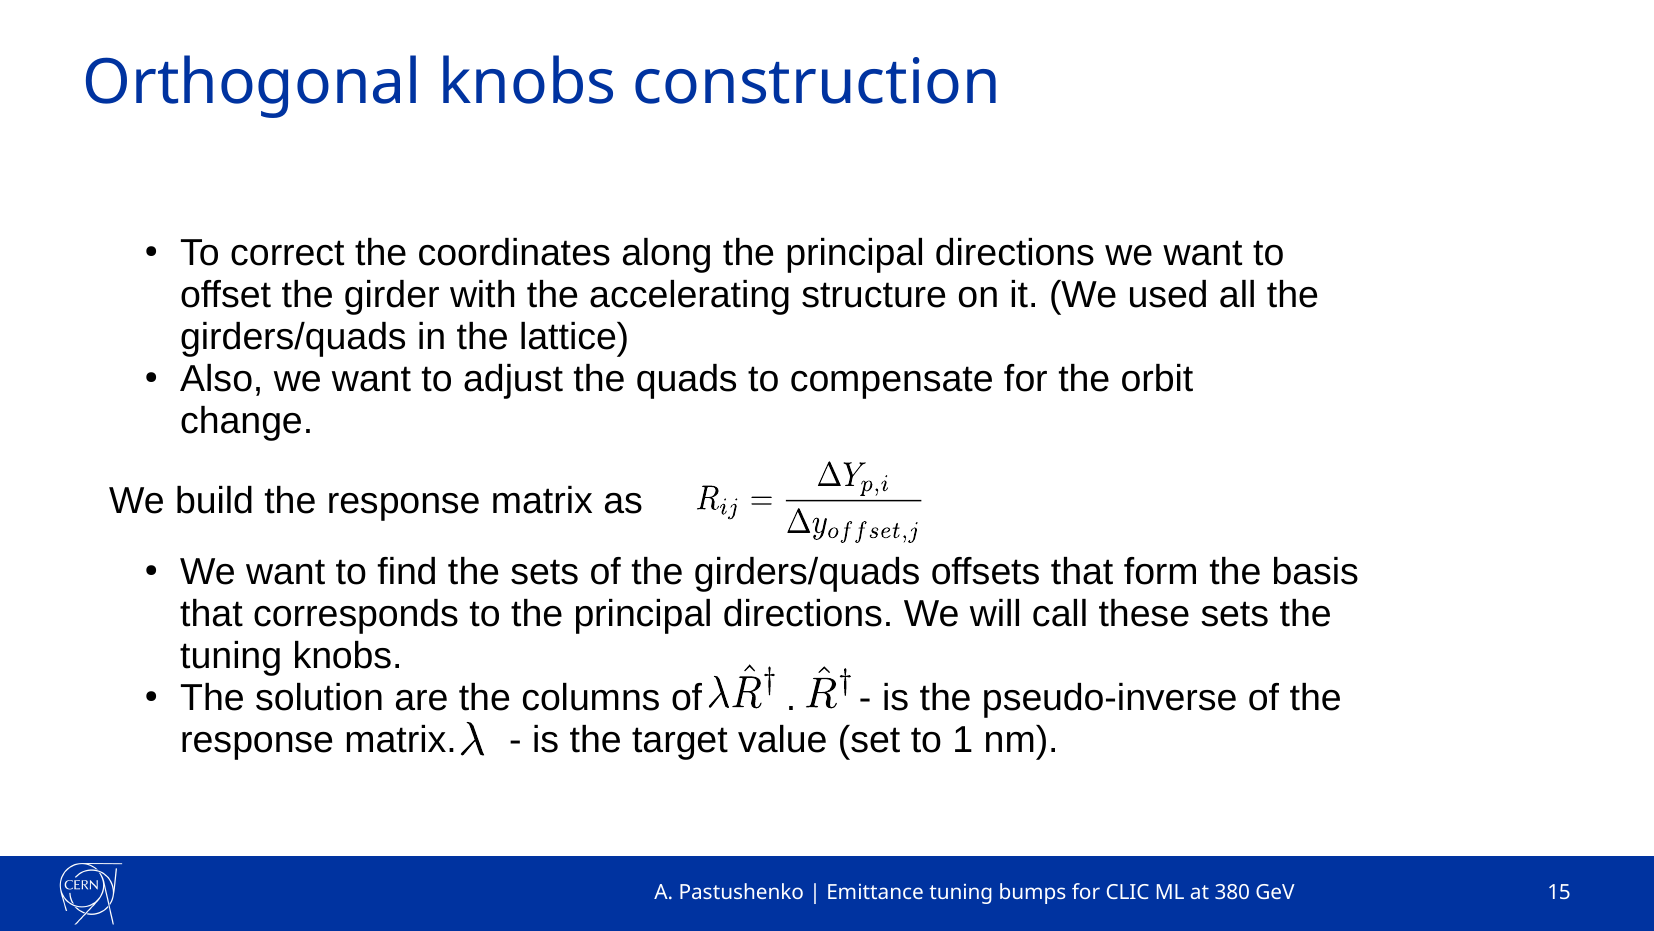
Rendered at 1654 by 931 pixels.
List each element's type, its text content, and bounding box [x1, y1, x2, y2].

text_box [805, 666, 851, 709]
text_box [460, 721, 485, 756]
text_box We build the response matrix as [94, 472, 674, 532]
text_box [696, 461, 922, 543]
picture [56, 859, 127, 928]
text_box To correct the coordinates along the principal directions we want to offset the girder with the accelerating structure on it. (We used all the girders/quads in the lattice) Also, we want to adjust the quads to compensate for the orbit change. [129, 224, 1347, 450]
text_box [708, 664, 775, 709]
text_box We want to find the sets of the girders/quads offsets that form the basis that corresponds to the principal directions. We will call these sets the tuning knobs. The solution are the columns of . - is the pseudo-inverse of the response matrix. - is the target value (set to 1 nm). [129, 542, 1406, 768]
title Orthogonal knobs construction [82, 37, 1571, 193]
